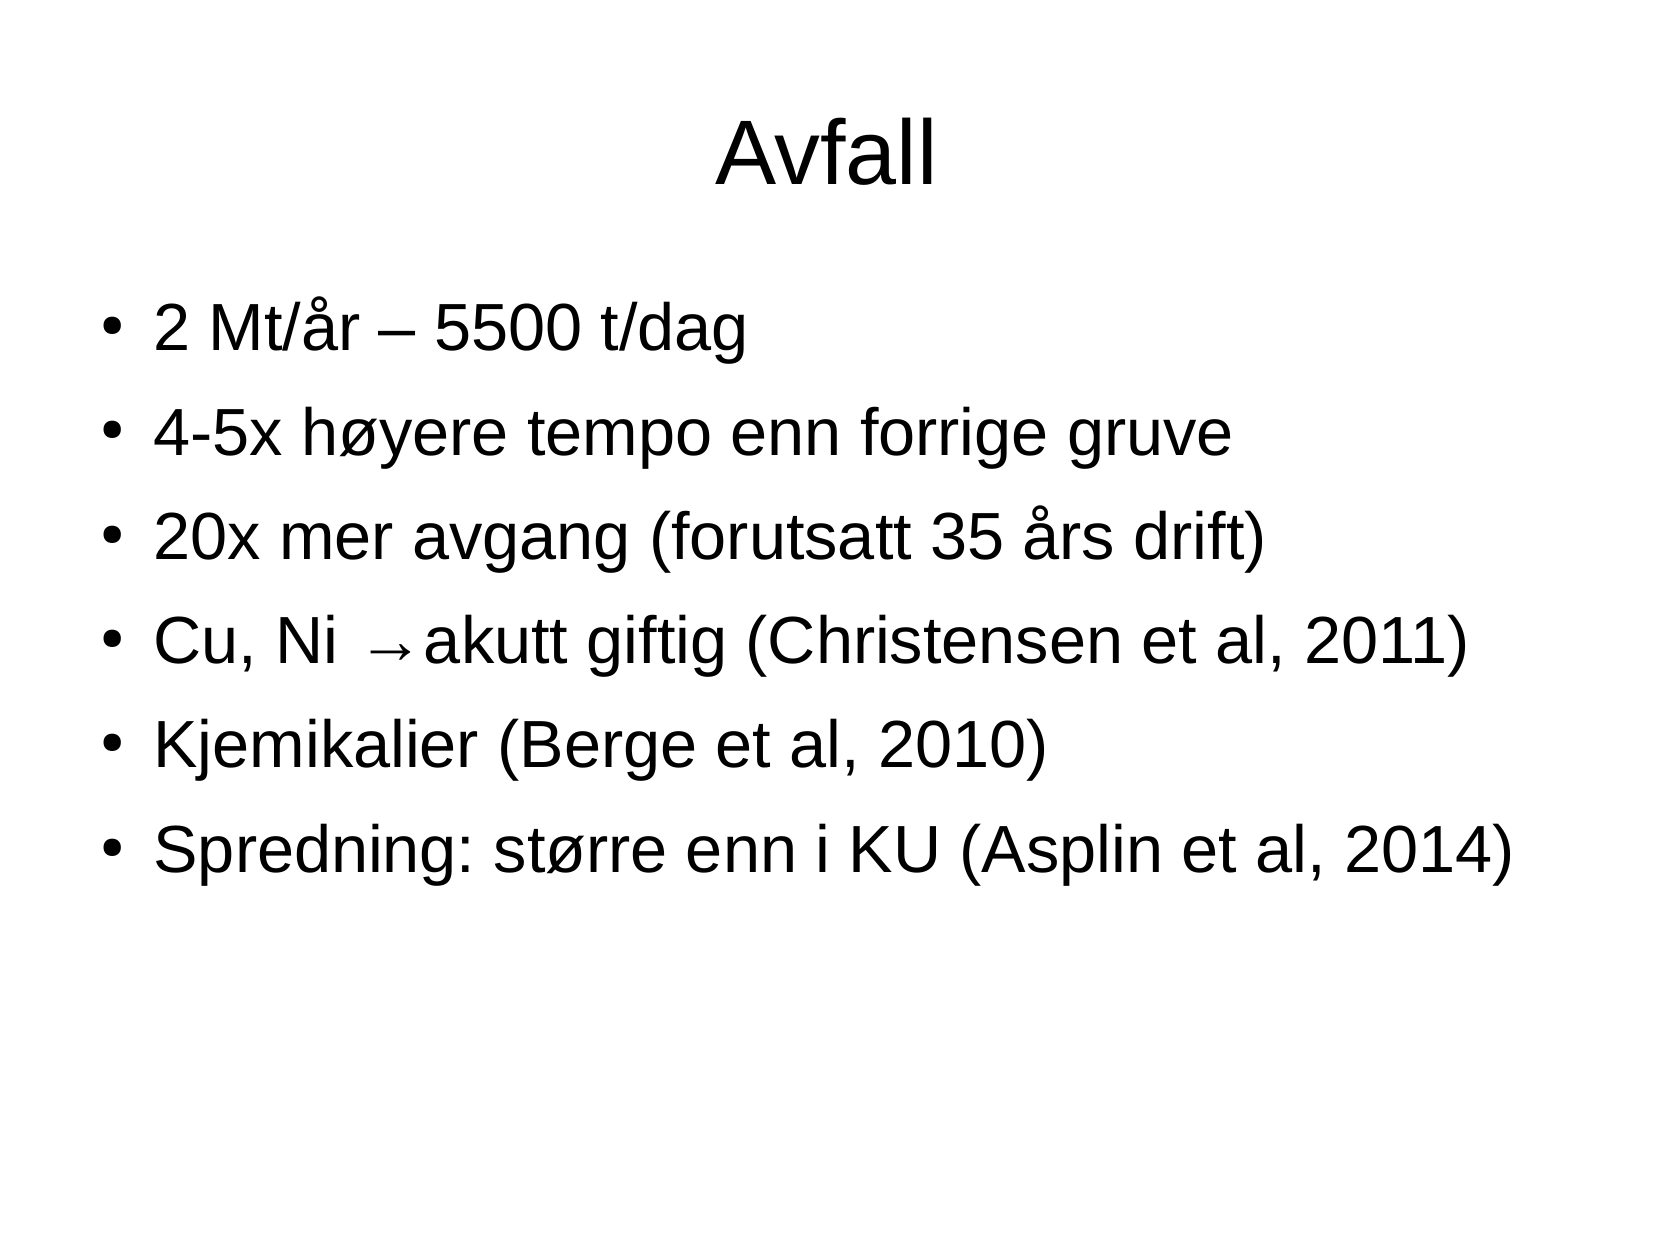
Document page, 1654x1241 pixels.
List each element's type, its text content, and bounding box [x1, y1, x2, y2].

title Avfall [82, 49, 1571, 257]
list 2 Mt/år – 5500 t/dag 4-5x høyere tempo enn forrige gruve 20x mer avgang (forutsatt 35 års drift) Cu, Ni →akutt giftig (Christensen et al, 2011) Kjemikalier (Berge et al, 2010) Spredning: større enn i KU (Asplin et al, 2014) [82, 290, 1571, 1010]
